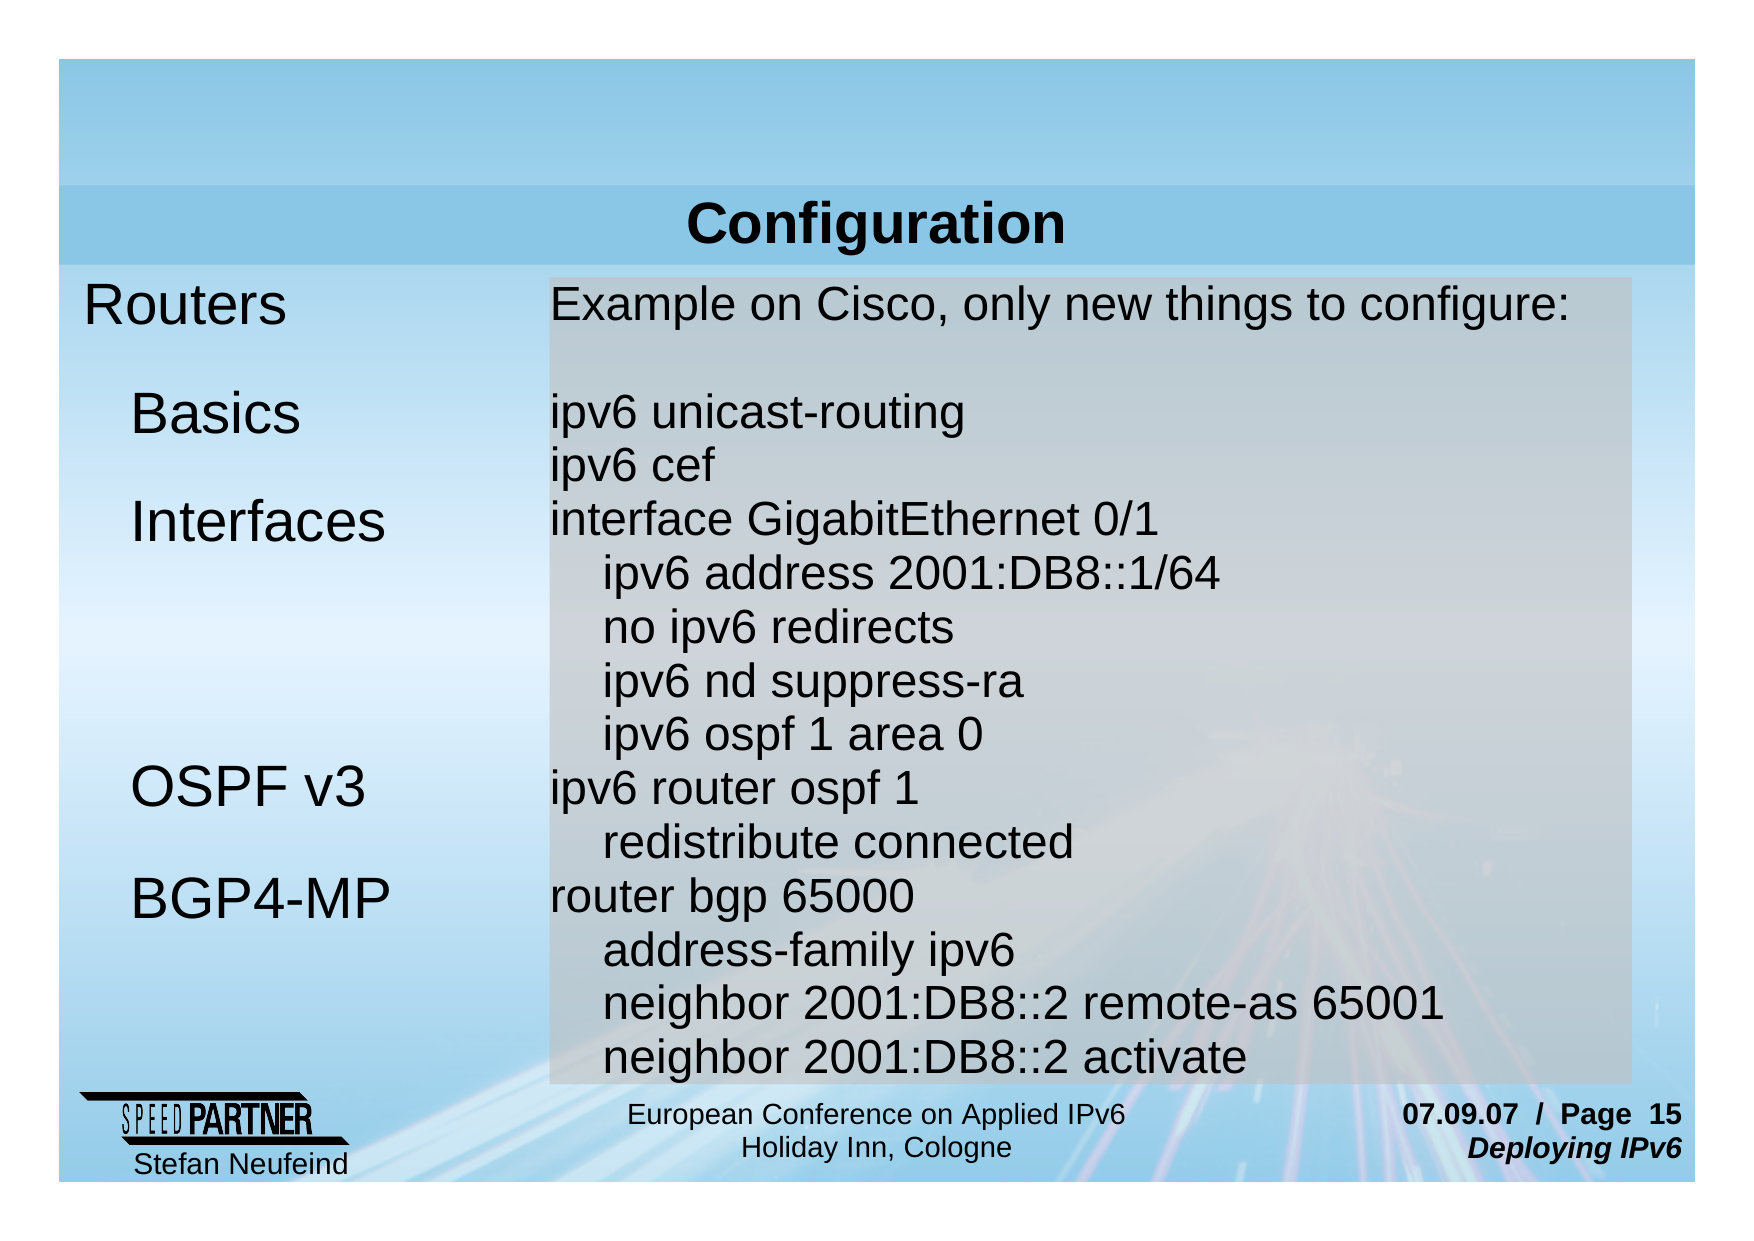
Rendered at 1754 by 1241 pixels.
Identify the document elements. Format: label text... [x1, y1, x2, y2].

text_box Example on Cisco, only new things to configure: ipv6 unicast-routing ipv6 cef interface GigabitEthernet 0/1 ipv6 address 2001:DB8::1/64 no ipv6 redirects ipv6 nd suppress-ra ipv6 ospf 1 area 0 ipv6 router ospf 1 redistribute connected router bgp 65000 address-family ipv6 neighbor 2001:DB8::2 remote-as 65001 neighbor 2001:DB8::2 activate [549, 277, 1632, 1080]
picture [59, 59, 1695, 185]
list Routers Basics Interfaces OSPF v3 BGP4-MP [71, 272, 1695, 1055]
title Configuration [59, 190, 1695, 257]
picture [59, 265, 1695, 1182]
